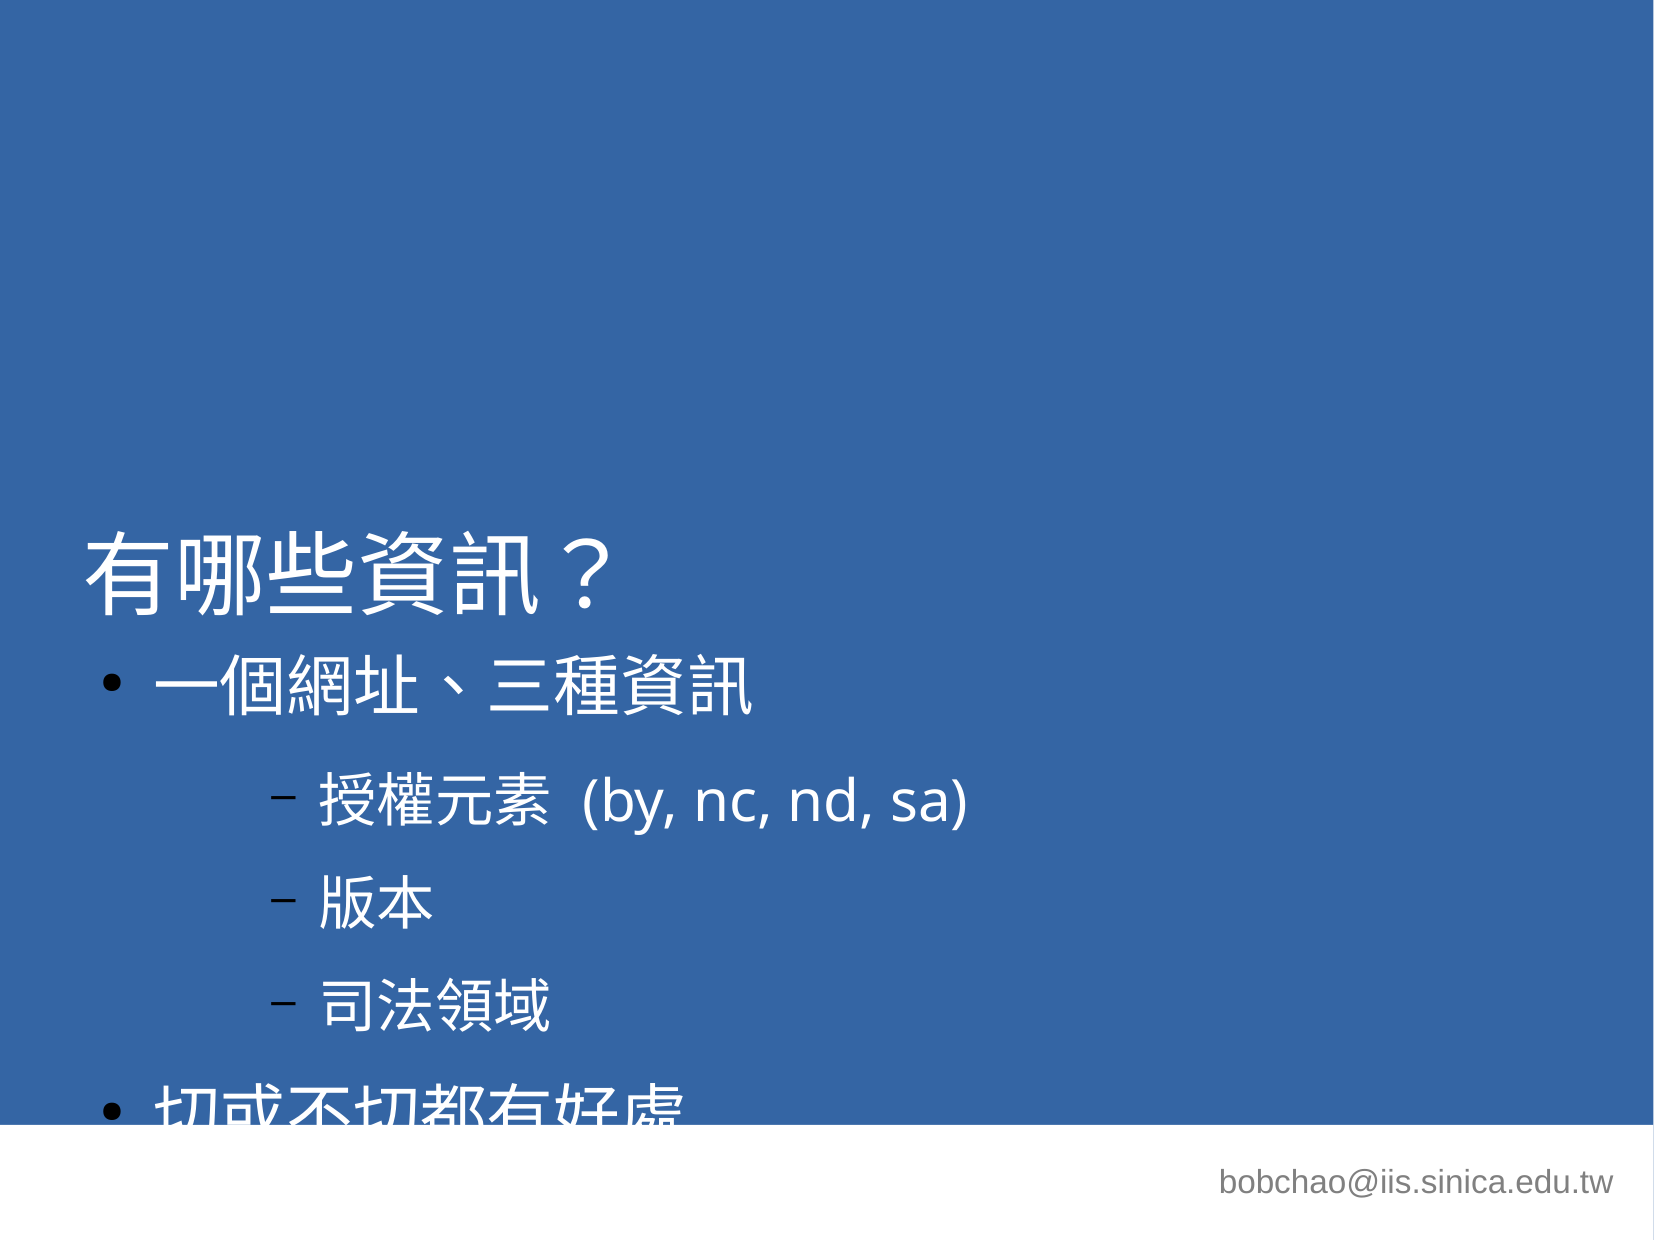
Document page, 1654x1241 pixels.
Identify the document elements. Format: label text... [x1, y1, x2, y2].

list 一個網址、三種資訊 授權元素 (by, nc, nd, sa) 版本 司法領域 切或不切都有好處 [82, 639, 1571, 1058]
title 有哪些資訊？ [82, 476, 1571, 639]
